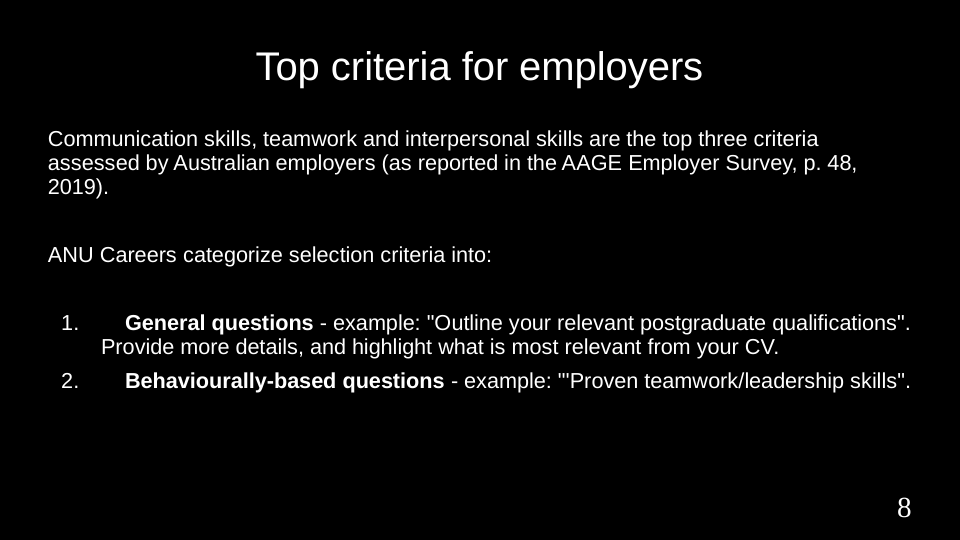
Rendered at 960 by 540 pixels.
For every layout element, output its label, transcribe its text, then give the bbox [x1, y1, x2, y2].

title Top criteria for employers [47, 21, 912, 112]
list Communication skills, teamwork and interpersonal skills are the top three criteria assessed by Australian employers (as reported in the AAGE Employer Survey, p. 48, 2019). ANU Careers categorize selection criteria into: General questions - example: "Outline your relevant postgraduate qualifications". Provide more details, and highlight what is most relevant from your CV. Behaviourally-based questions - example: "'Proven teamwork/leadership skills". [47, 126, 912, 440]
